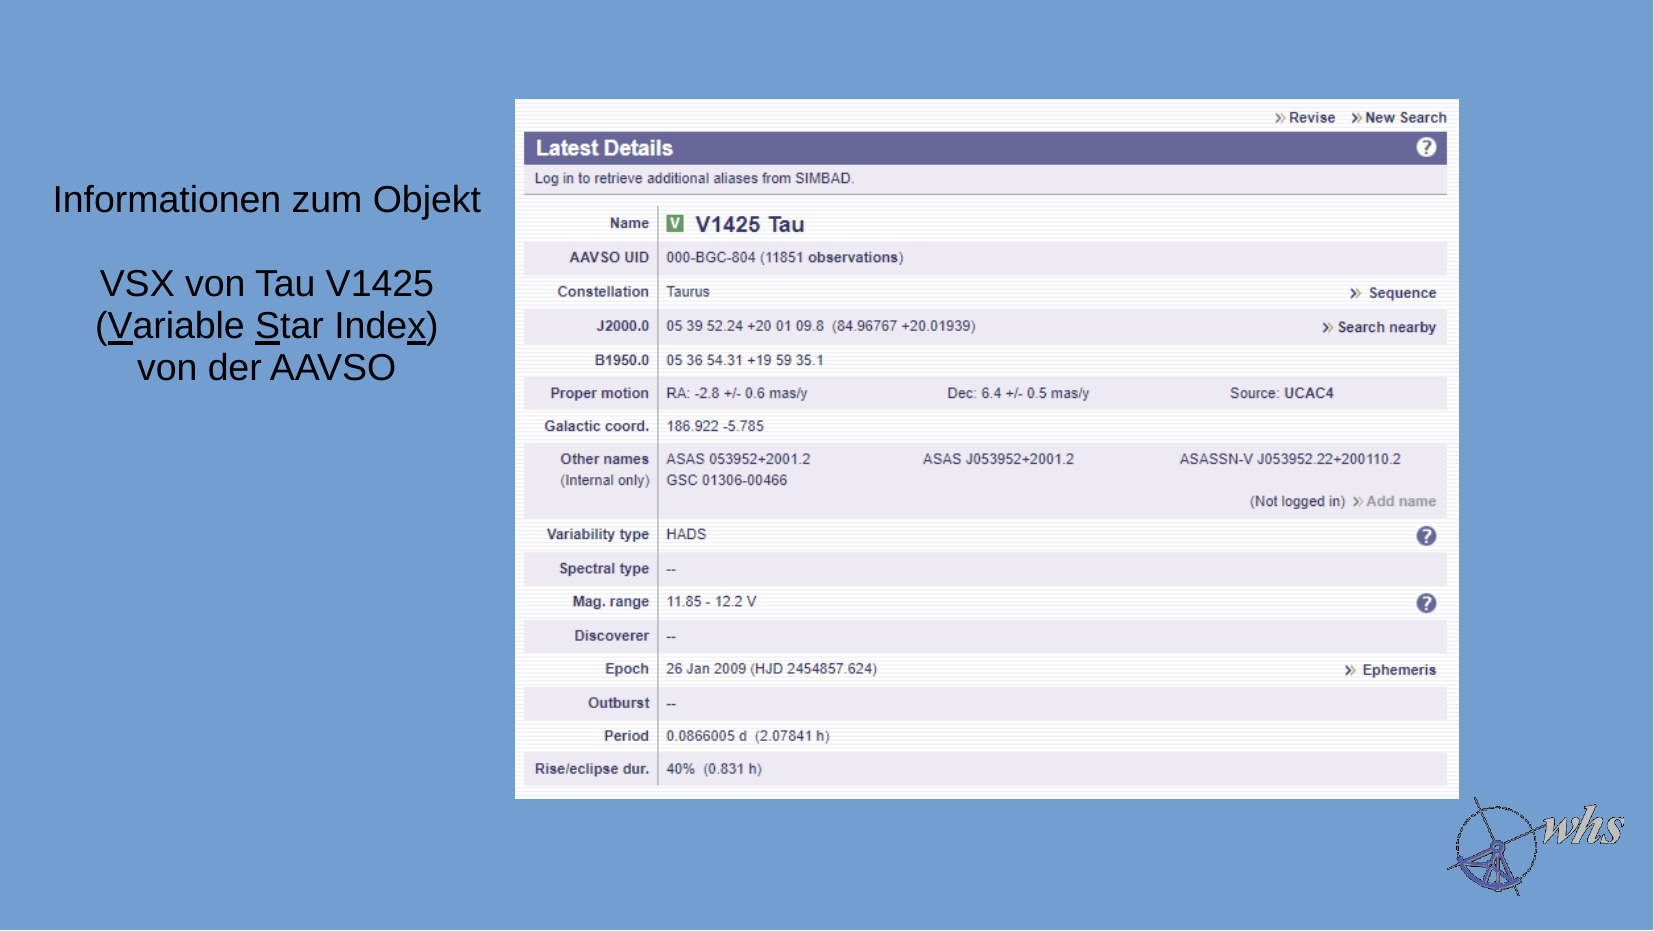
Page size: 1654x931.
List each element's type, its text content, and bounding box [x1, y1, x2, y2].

picture [515, 99, 1624, 896]
text_box Informationen zum Objekt VSX von Tau V1425 (Variable Star Index) von der AAVSO [29, 171, 505, 522]
